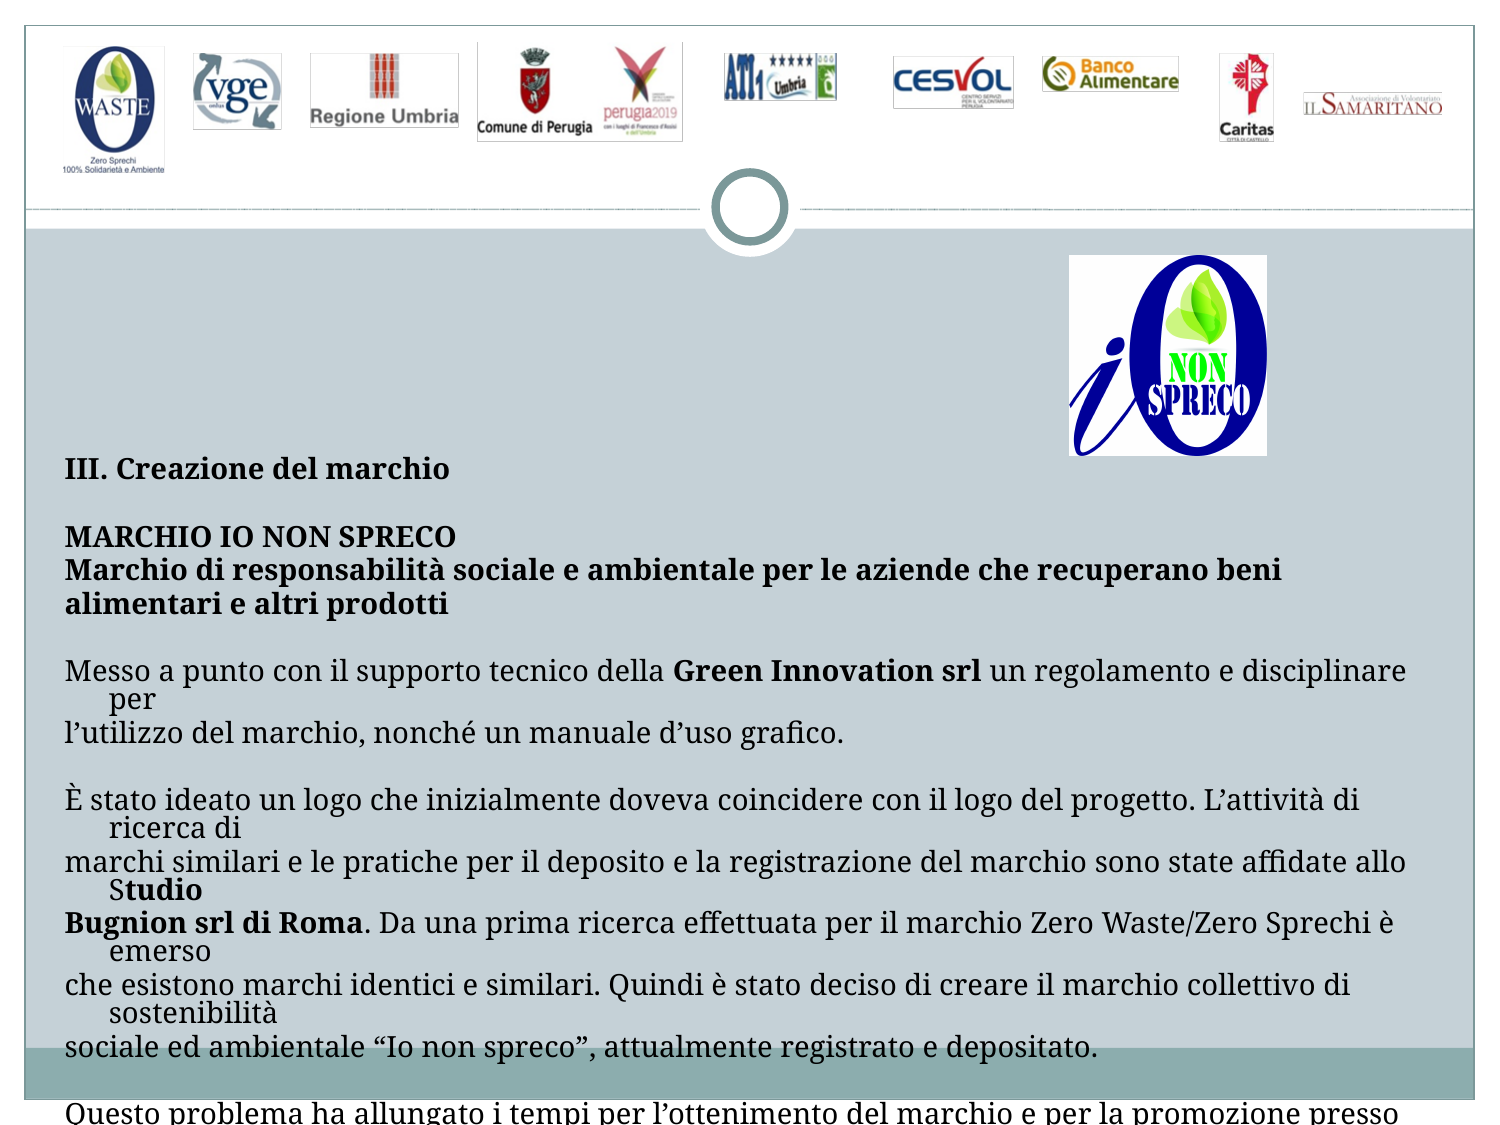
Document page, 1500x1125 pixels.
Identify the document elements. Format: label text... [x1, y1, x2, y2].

text_box III. Creazione del marchio MARCHIO IO NON SPRECO Marchio di responsabilità sociale e ambientale per le aziende che recuperano beni alimentari e altri prodotti Messo a punto con il supporto tecnico della Green Innovation srl un regolamento e disciplinare per l’utilizzo del marchio, nonché un manuale d’uso grafico. È stato ideato un logo che inizialmente doveva coincidere con il logo del progetto. L’attività di ricerca di marchi similari e le pratiche per il deposito e la registrazione del marchio sono state affidate allo Studio Bugnion srl di Roma. Da una prima ricerca effettuata per il marchio Zero Waste/Zero Sprechi è emerso che esistono marchi identici e similari. Quindi è stato deciso di creare il marchio collettivo di sostenibilità sociale ed ambientale “Io non spreco”, attualmente registrato e depositato. Questo problema ha allungato i tempi per l’ottenimento del marchio e per la promozione presso le Aziende. Da un altro punto di vista l’aver anticipato tale fase consente di disporre di uno strumento da mettere a disposizione delle aziende che attesta la responsabilità sociale e ambientale e offre loro una visibilità specifica. [49, 250, 1445, 1063]
picture [1069, 255, 1267, 456]
picture [53, 42, 1454, 191]
